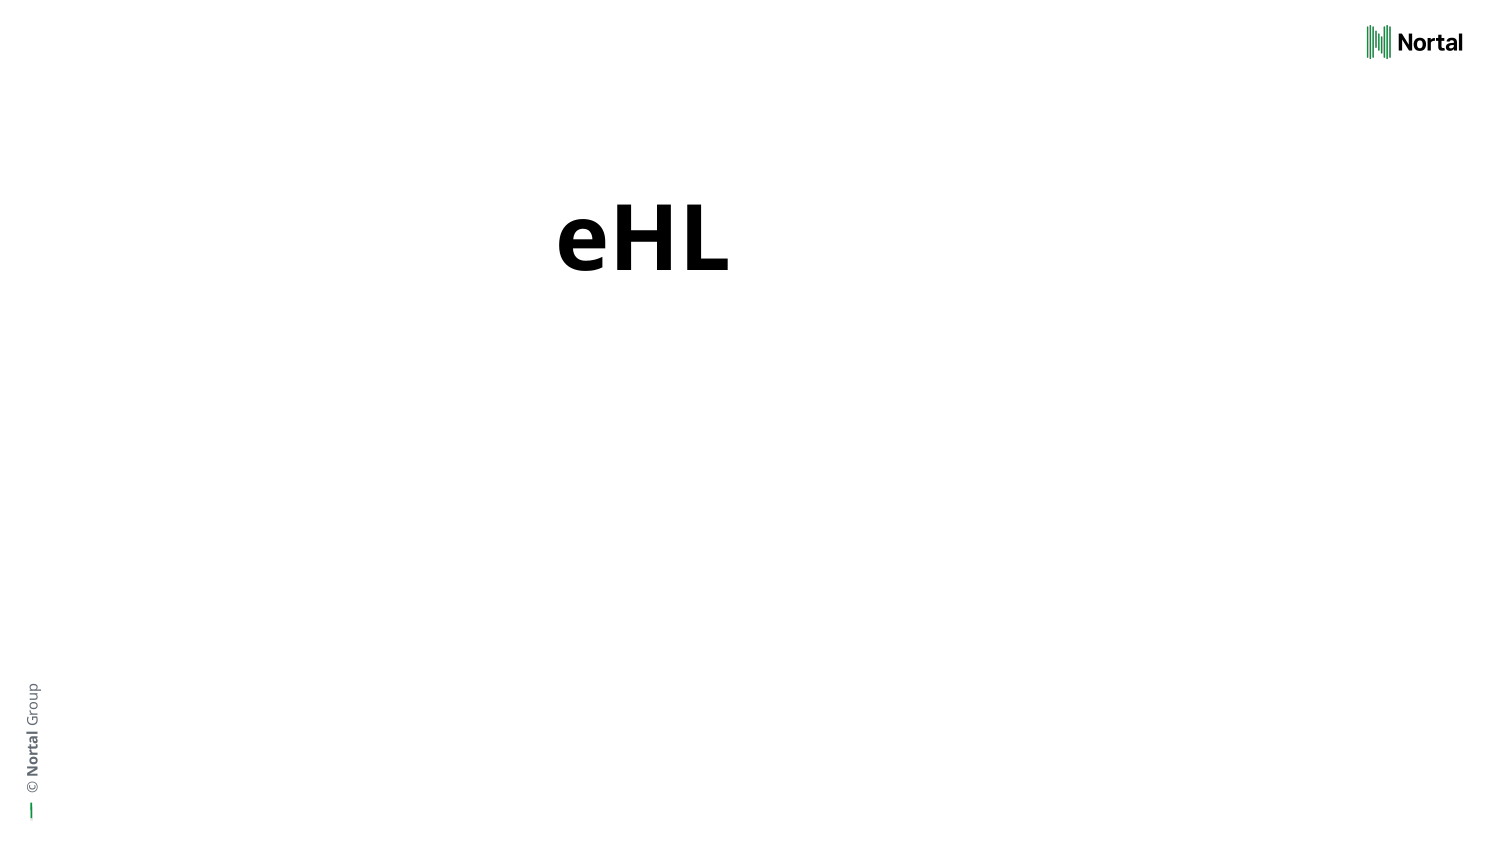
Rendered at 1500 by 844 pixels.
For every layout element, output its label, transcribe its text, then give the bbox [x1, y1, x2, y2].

title eHL [555, 165, 783, 306]
